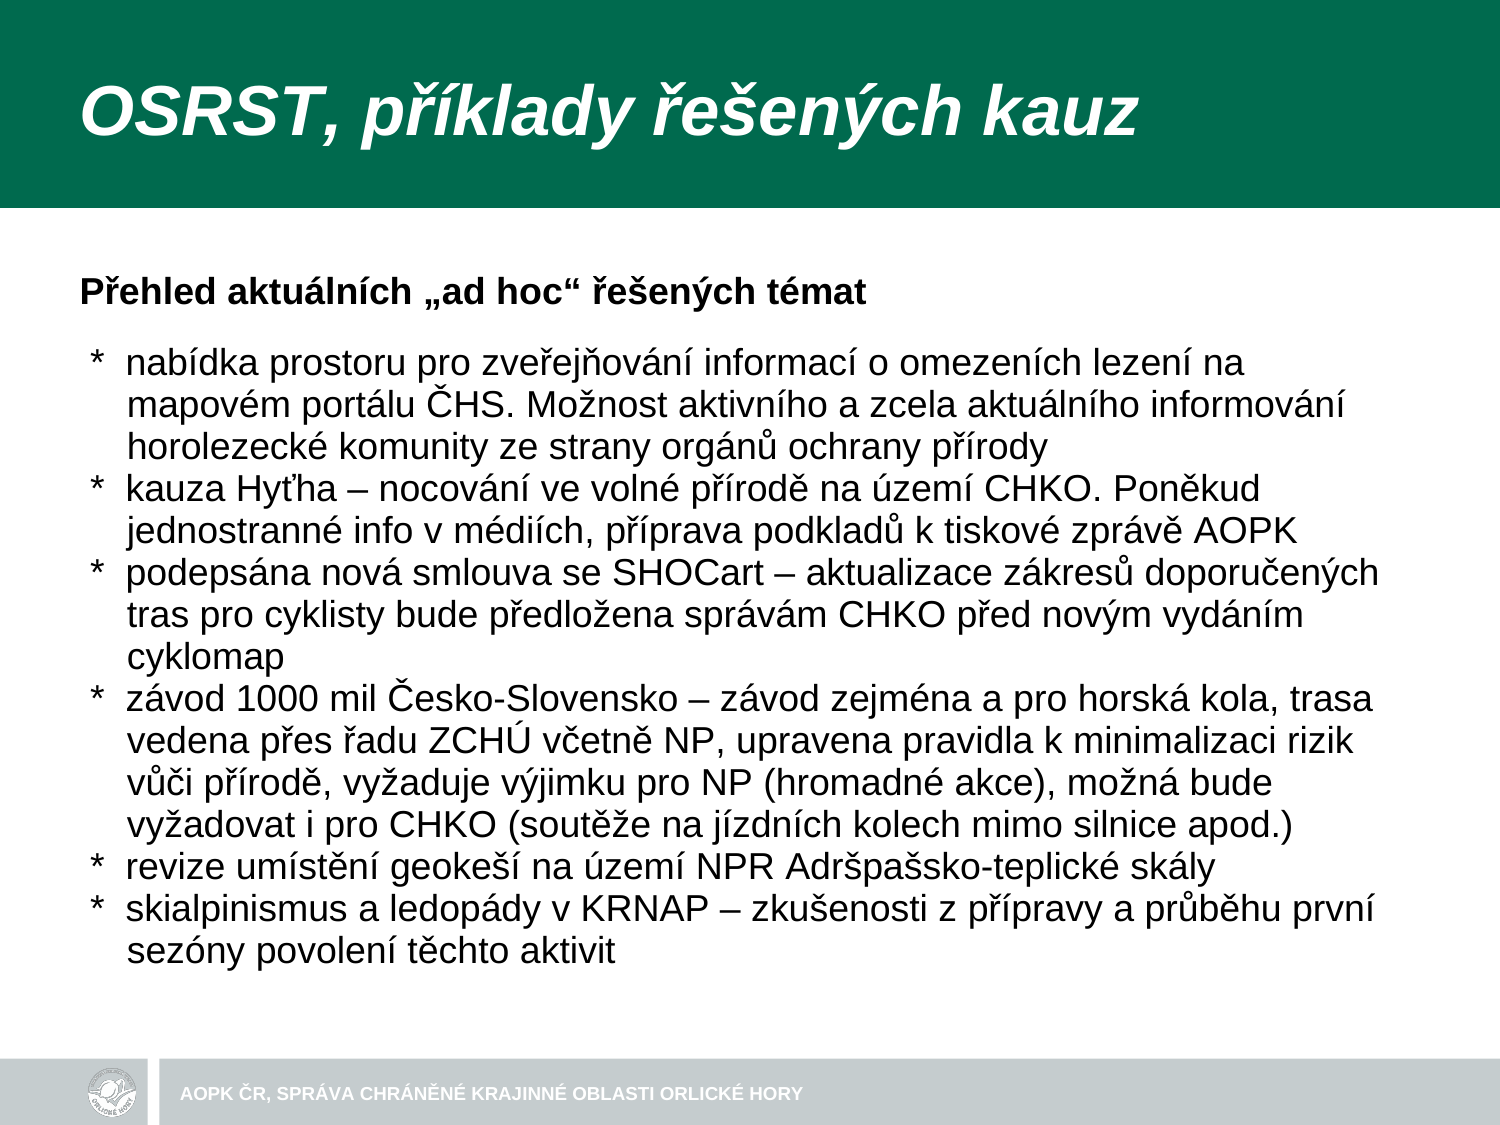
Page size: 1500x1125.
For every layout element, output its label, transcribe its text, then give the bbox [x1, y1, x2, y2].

title OSRST, příklady řešených kauz [64, 7, 1436, 216]
picture [88, 1068, 136, 1117]
list Přehled aktuálních „ad hoc“ řešených témat * nabídka prostoru pro zveřejňování informací o omezeních lezení na mapovém portálu ČHS. Možnost aktivního a zcela aktuálního informování horolezecké komunity ze strany orgánů ochrany přírody * kauza Hyťha – nocování ve volné přírodě na území CHKO. Poněkud jednostranné info v médiích, příprava podkladů k tiskové zprávě AOPK * podepsána nová smlouva se SHOCart – aktualizace zákresů doporučených tras pro cyklisty bude předložena správám CHKO před novým vydáním cyklomap * závod 1000 mil Česko-Slovensko – závod zejména a pro horská kola, trasa vedena přes řadu ZCHÚ včetně NP, upravena pravidla k minimalizaci rizik vůči přírodě, vyžaduje výjimku pro NP (hromadné akce), možná bude vyžadovat i pro CHKO (soutěže na jízdních kolech mimo silnice apod.) * revize umístění geokeší na území NPR Adršpašsko-teplické skály * skialpinismus a ledopády v KRNAP – zkušenosti z přípravy a průběhu první sezóny povolení těchto aktivit [64, 262, 1426, 1066]
